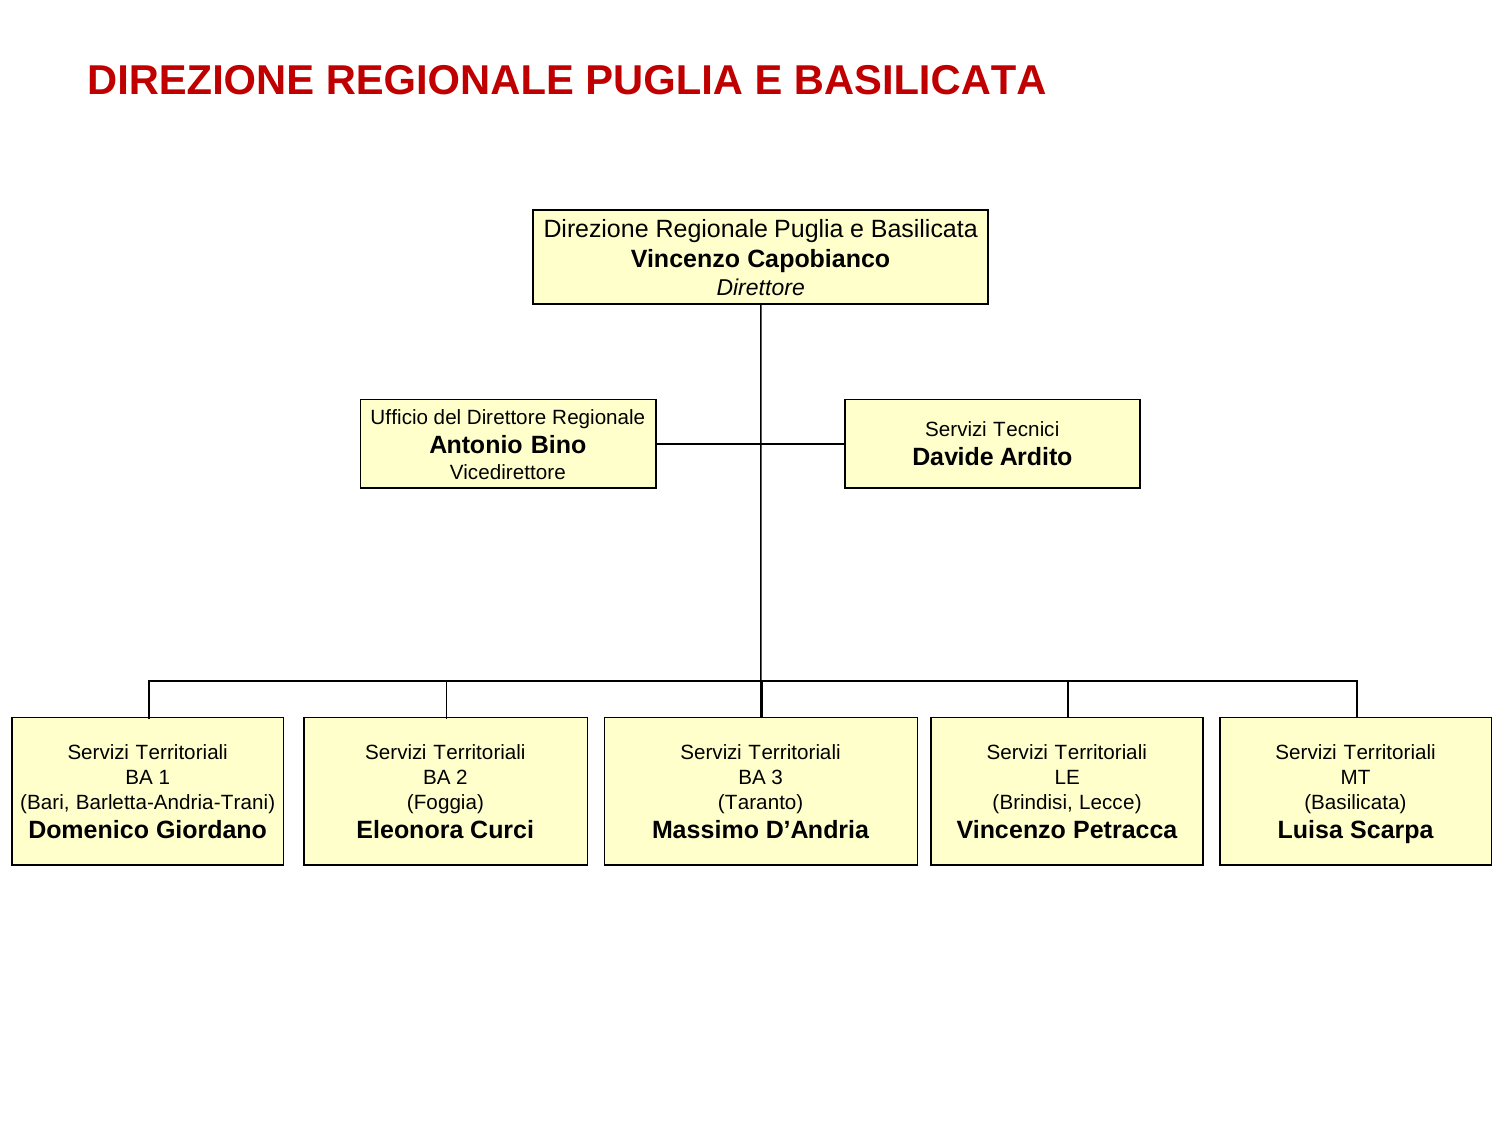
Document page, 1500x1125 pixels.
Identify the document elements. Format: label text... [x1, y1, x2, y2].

title DIREZIONE REGIONALE PUGLIA E BASILICATA [72, 45, 1462, 128]
picture [7, 205, 1493, 866]
